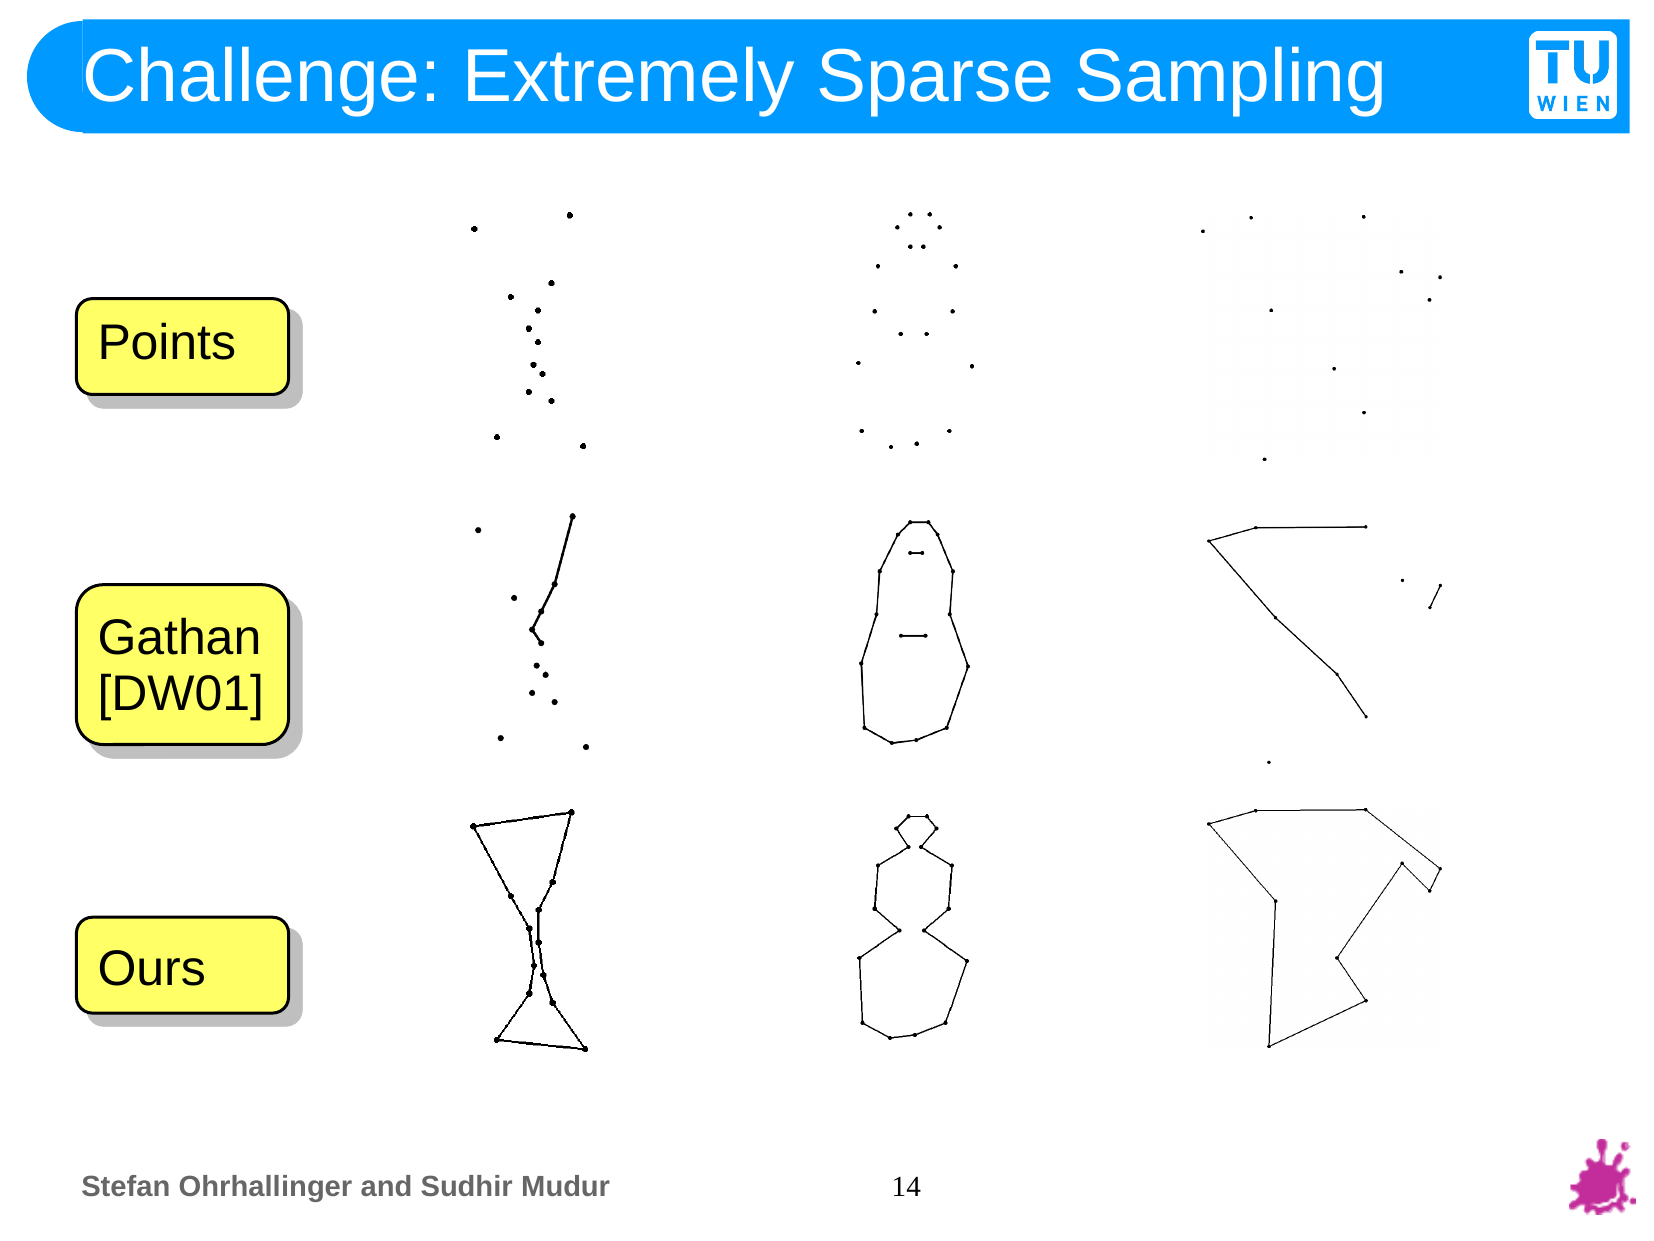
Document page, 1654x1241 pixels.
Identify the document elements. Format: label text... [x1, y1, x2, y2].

picture [1529, 31, 1617, 119]
picture [859, 520, 970, 745]
text_box Points [82, 307, 308, 378]
picture [470, 809, 588, 1052]
picture [1569, 1139, 1636, 1215]
title Challenge: Extremely Sparse Sampling [82, 33, 1486, 118]
picture [1201, 215, 1442, 461]
picture [857, 814, 969, 1040]
picture [856, 212, 974, 449]
text_box Gathan [DW01] [82, 602, 319, 729]
text_box [76, 302, 82, 391]
text_box Ours [82, 933, 249, 1004]
picture [1207, 808, 1442, 1048]
picture [1207, 525, 1442, 764]
text_box [76, 595, 82, 735]
text_box [76, 921, 82, 1010]
picture [475, 513, 589, 751]
picture [471, 212, 586, 449]
list [82, 212, 1571, 1109]
